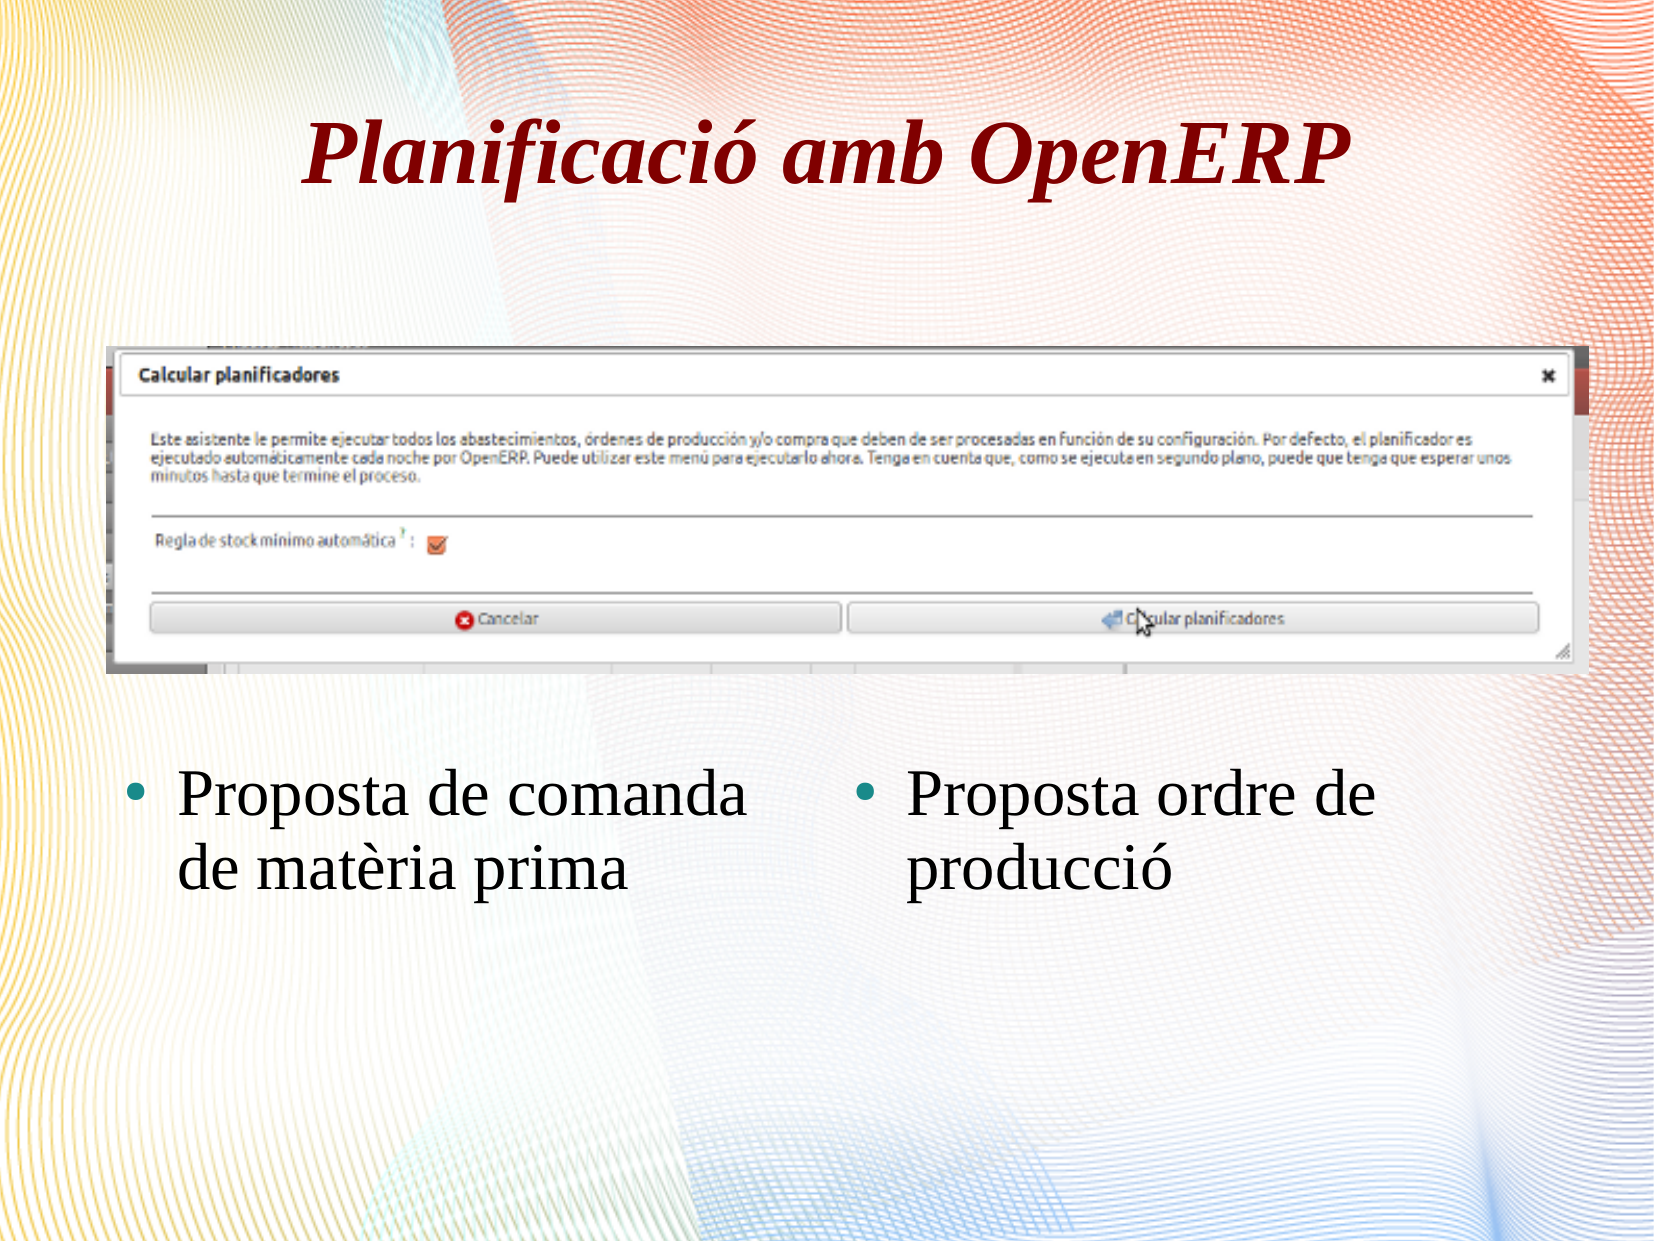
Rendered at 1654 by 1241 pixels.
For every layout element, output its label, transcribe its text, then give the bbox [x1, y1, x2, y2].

title Planificació amb OpenERP [82, 49, 1571, 257]
picture [0, 0, 1654, 1241]
list Proposta ordre de producció [835, 755, 1559, 978]
list Proposta de comanda de matèria prima [106, 755, 830, 1052]
